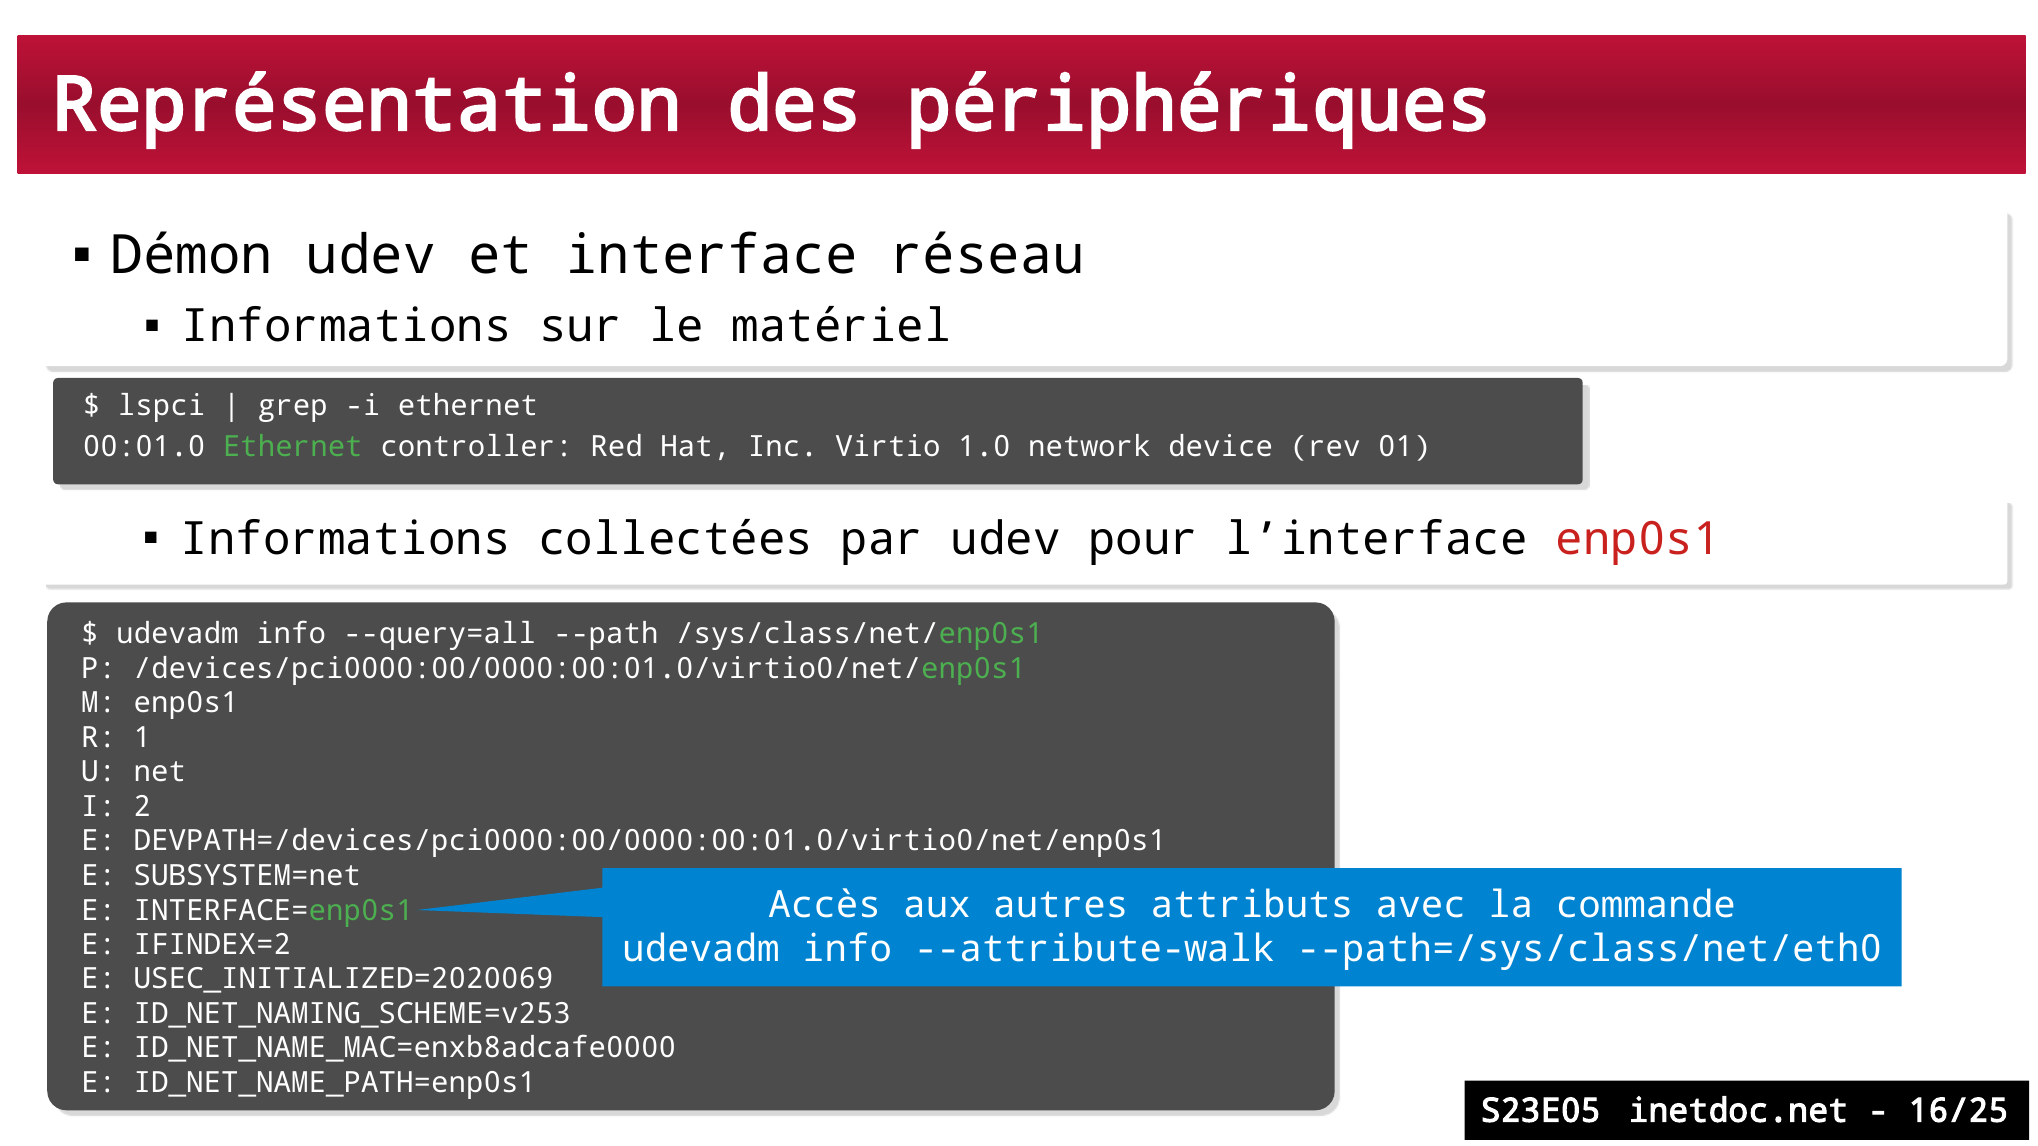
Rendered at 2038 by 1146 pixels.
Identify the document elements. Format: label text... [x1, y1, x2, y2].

text_box S23E05 inetdoc.net - <numéro>/25 [1464, 1080, 2030, 1140]
text_box Représentation des périphériques [17, 35, 2026, 174]
text_box $ udevadm info --query=all --path /sys/class/net/enp0s1 P: /devices/pci0000:00/0000:00:01.0/virtio0/net/enp0s1 M: enp0s1 R: 1 U: net I: 2 E: DEVPATH=/devices/pci0000:00/0000:00:01.0/virtio0/net/enp0s1 E: SUBSYSTEM=net E: INTERFACE=enp0s1 E: IFINDEX=2 E: USEC_INITIALIZED=2020069 E: ID_NET_NAMING_SCHEME=v253 E: ID_NET_NAME_MAC=enxb8adcafe0000 E: ID_NET_NAME_PATH=enp0s1 [47, 602, 1335, 1111]
text_box Démon udev et interface réseau Informations sur le matériel [38, 206, 2008, 367]
text_box Accès aux autres attributs avec la commande udevadm info --attribute-walk --path=/sys/class/net/eth0 [416, 868, 1902, 987]
text_box $ lspci | grep -i ethernet 00:01.0 Ethernet controller: Red Hat, Inc. Virtio 1.0 network device (rev 01) [53, 377, 1583, 485]
text_box Informations collectées par udev pour l’interface enp0s1 [38, 496, 2008, 585]
